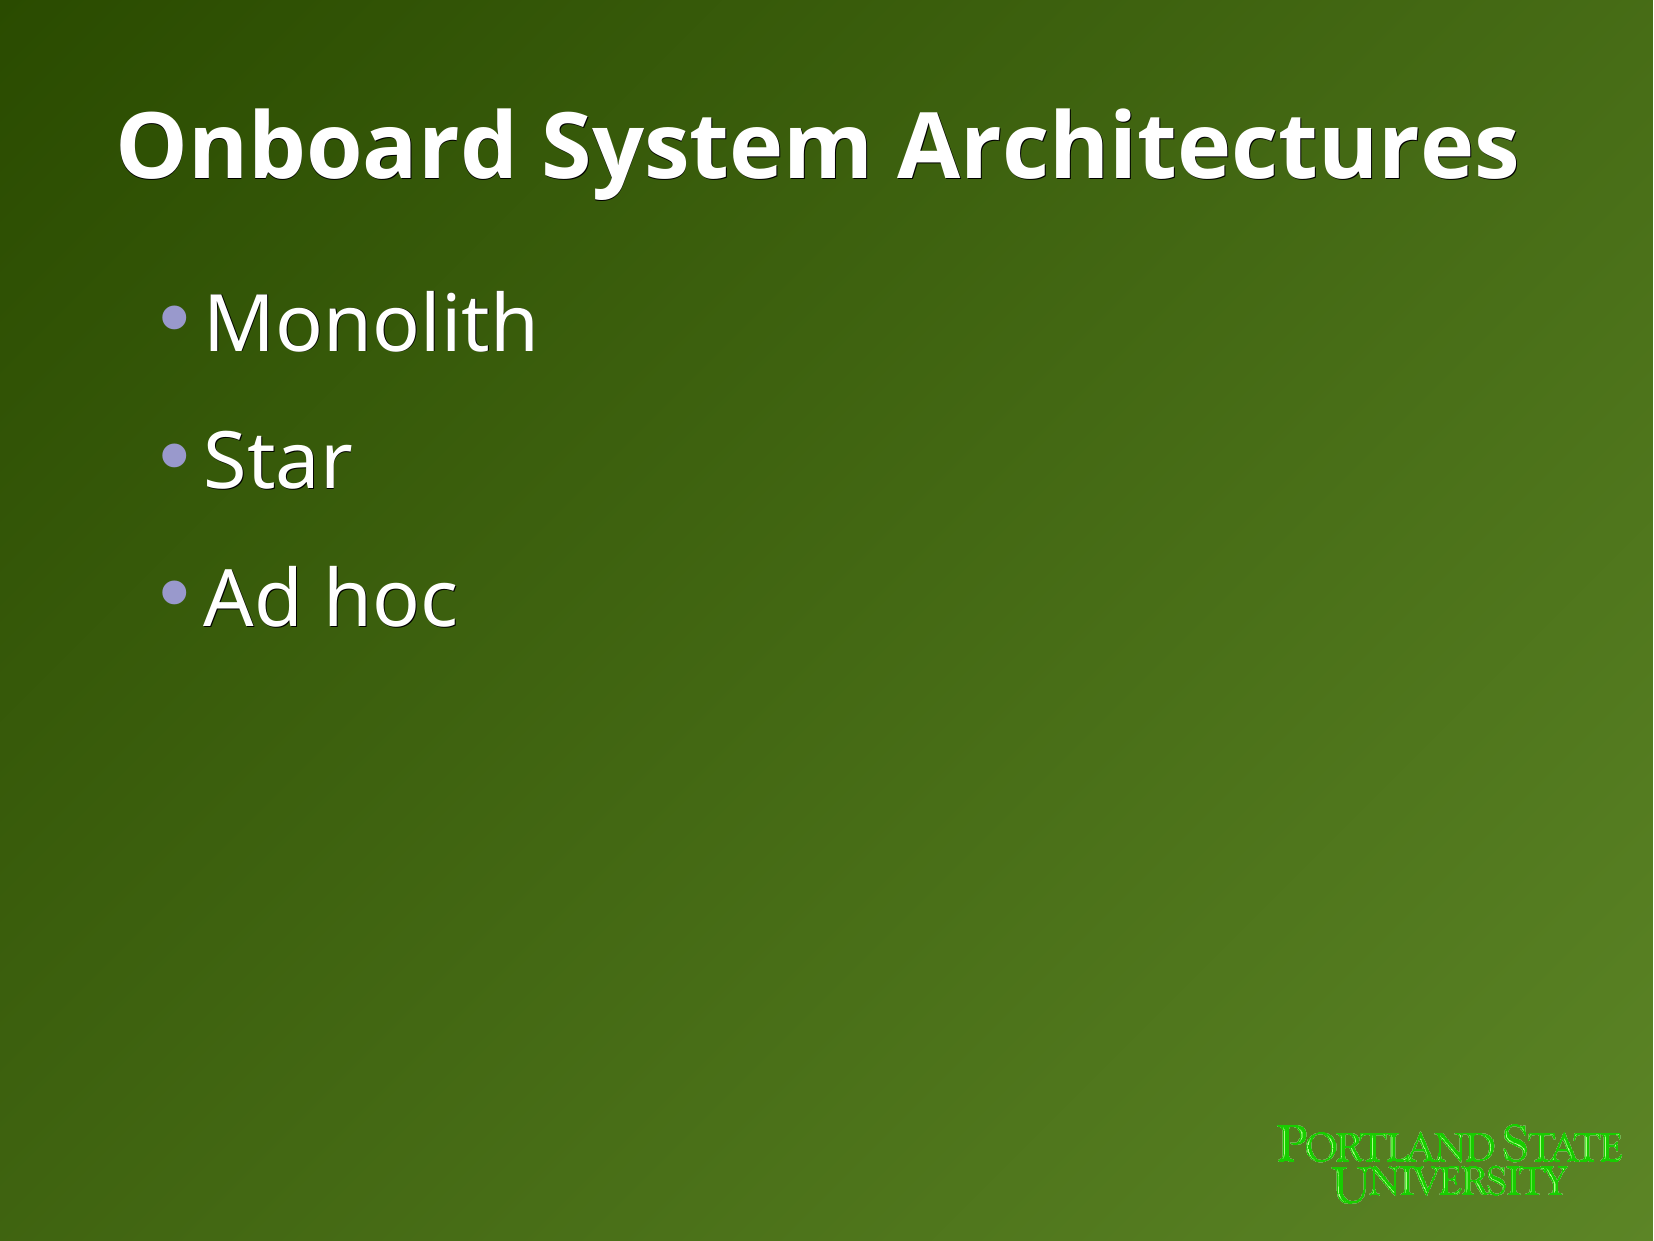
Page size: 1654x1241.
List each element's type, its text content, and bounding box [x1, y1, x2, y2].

title Onboard System Architectures [115, 32, 1527, 254]
list Monolith Star Ad hoc [115, 266, 1527, 1049]
picture [1277, 1124, 1622, 1204]
